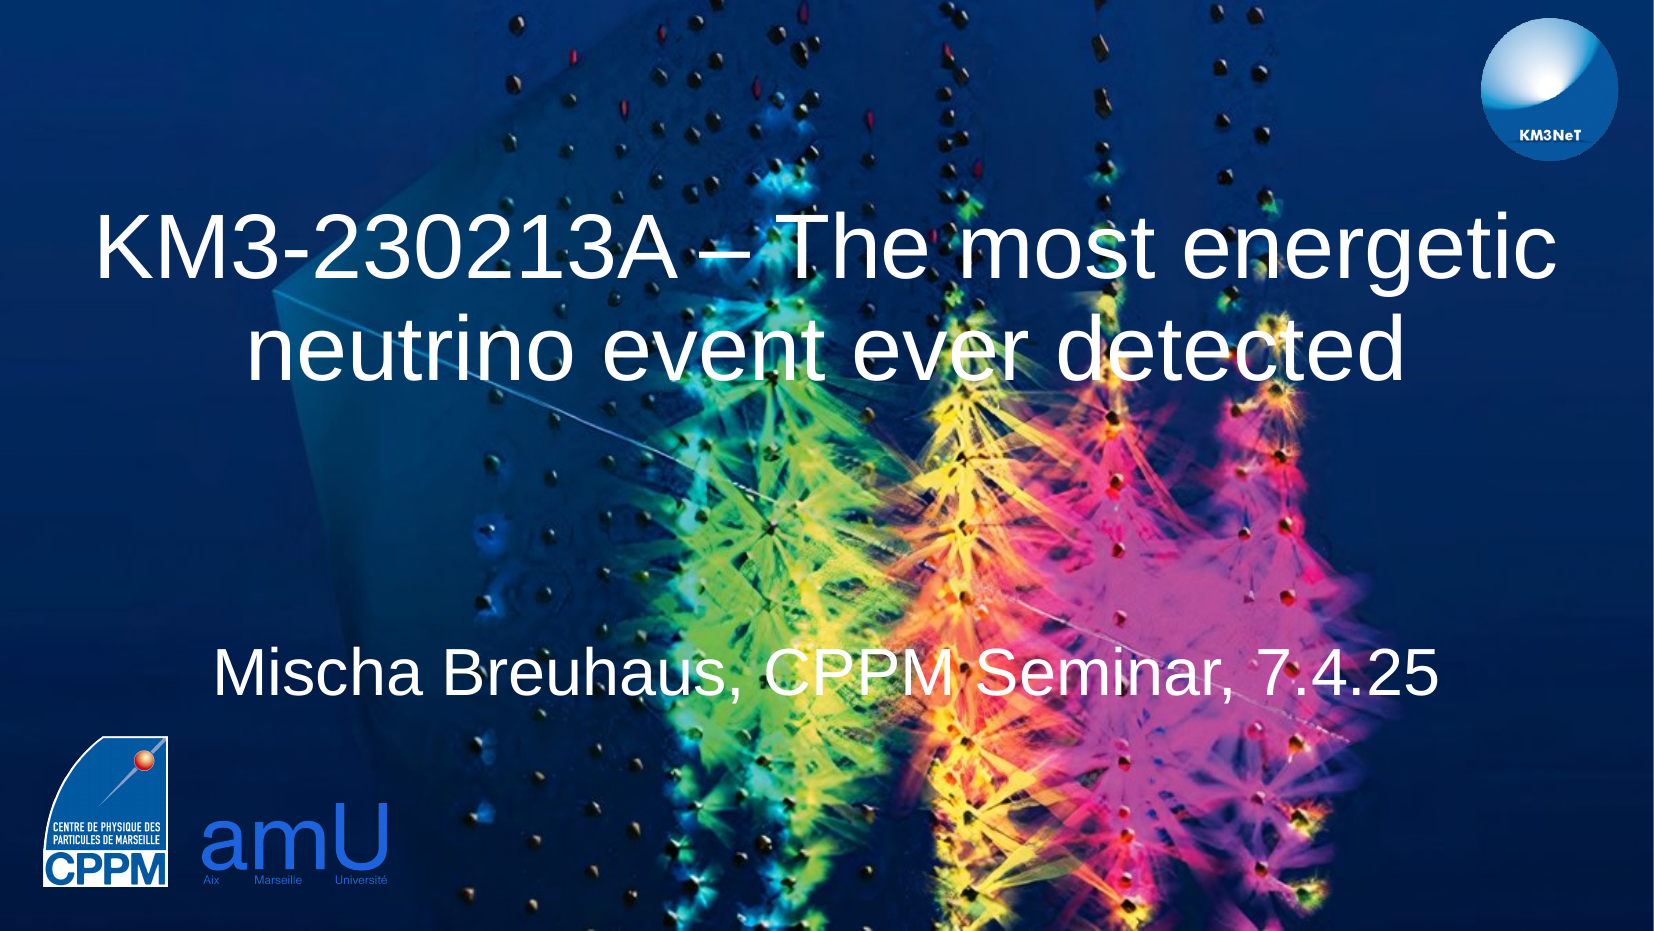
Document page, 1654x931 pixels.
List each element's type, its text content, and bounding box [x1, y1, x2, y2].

picture [0, 0, 1654, 931]
subtitle Mischa Breuhaus, CPPM Seminar, 7.4.25 [82, 518, 1571, 827]
title KM3-230213A – The most energetic neutrino event ever detected [82, 195, 1571, 401]
